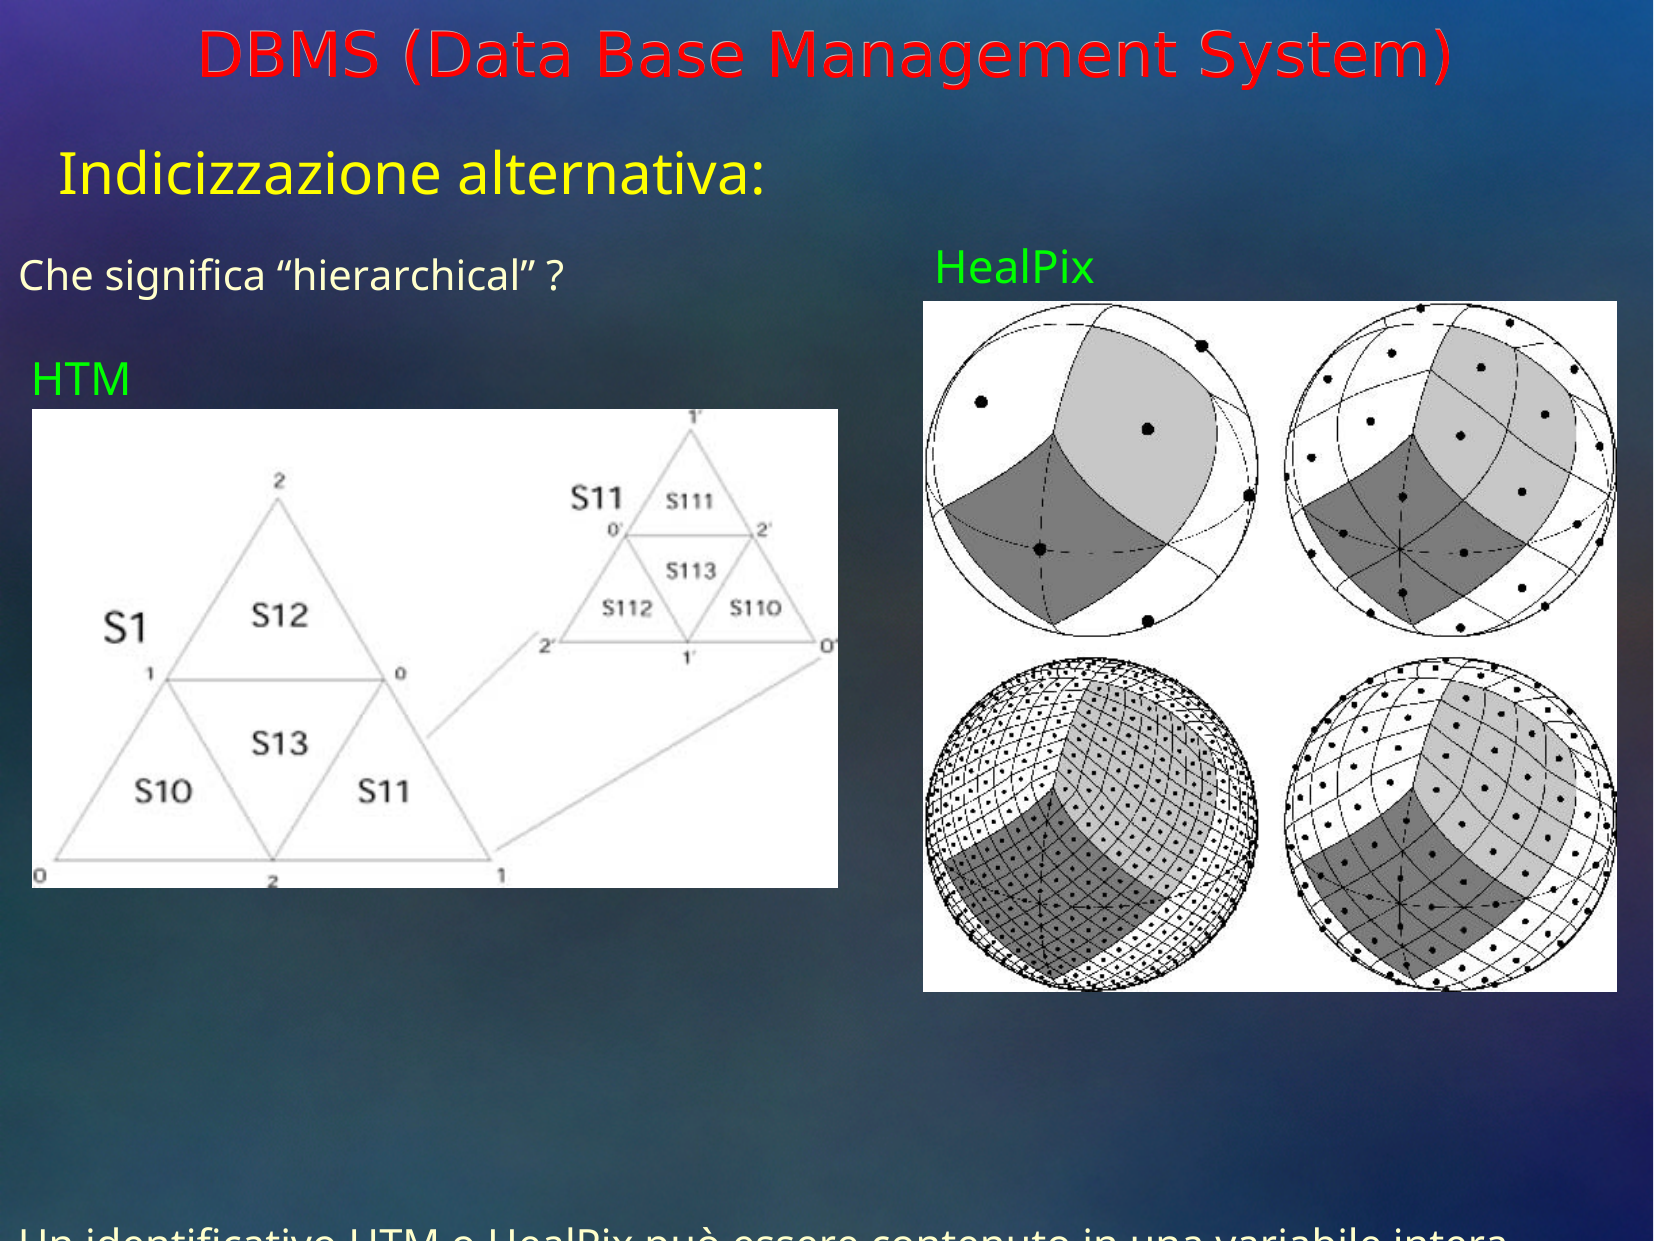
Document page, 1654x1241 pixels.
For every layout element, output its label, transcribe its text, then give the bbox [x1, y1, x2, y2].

text_box HTM [30, 346, 138, 411]
text_box HealPix [933, 234, 1135, 299]
picture [32, 409, 838, 888]
text_box Indicizzazione alternativa: [23, 132, 1653, 230]
picture [0, 0, 1654, 1241]
text_box Che significa “hierarchical” ? Un identificativo HTM o HealPix può essere contenuto in una variabile intera (della lunghezza appropriata) e può quindi essere indicizzata! [18, 245, 1595, 1241]
